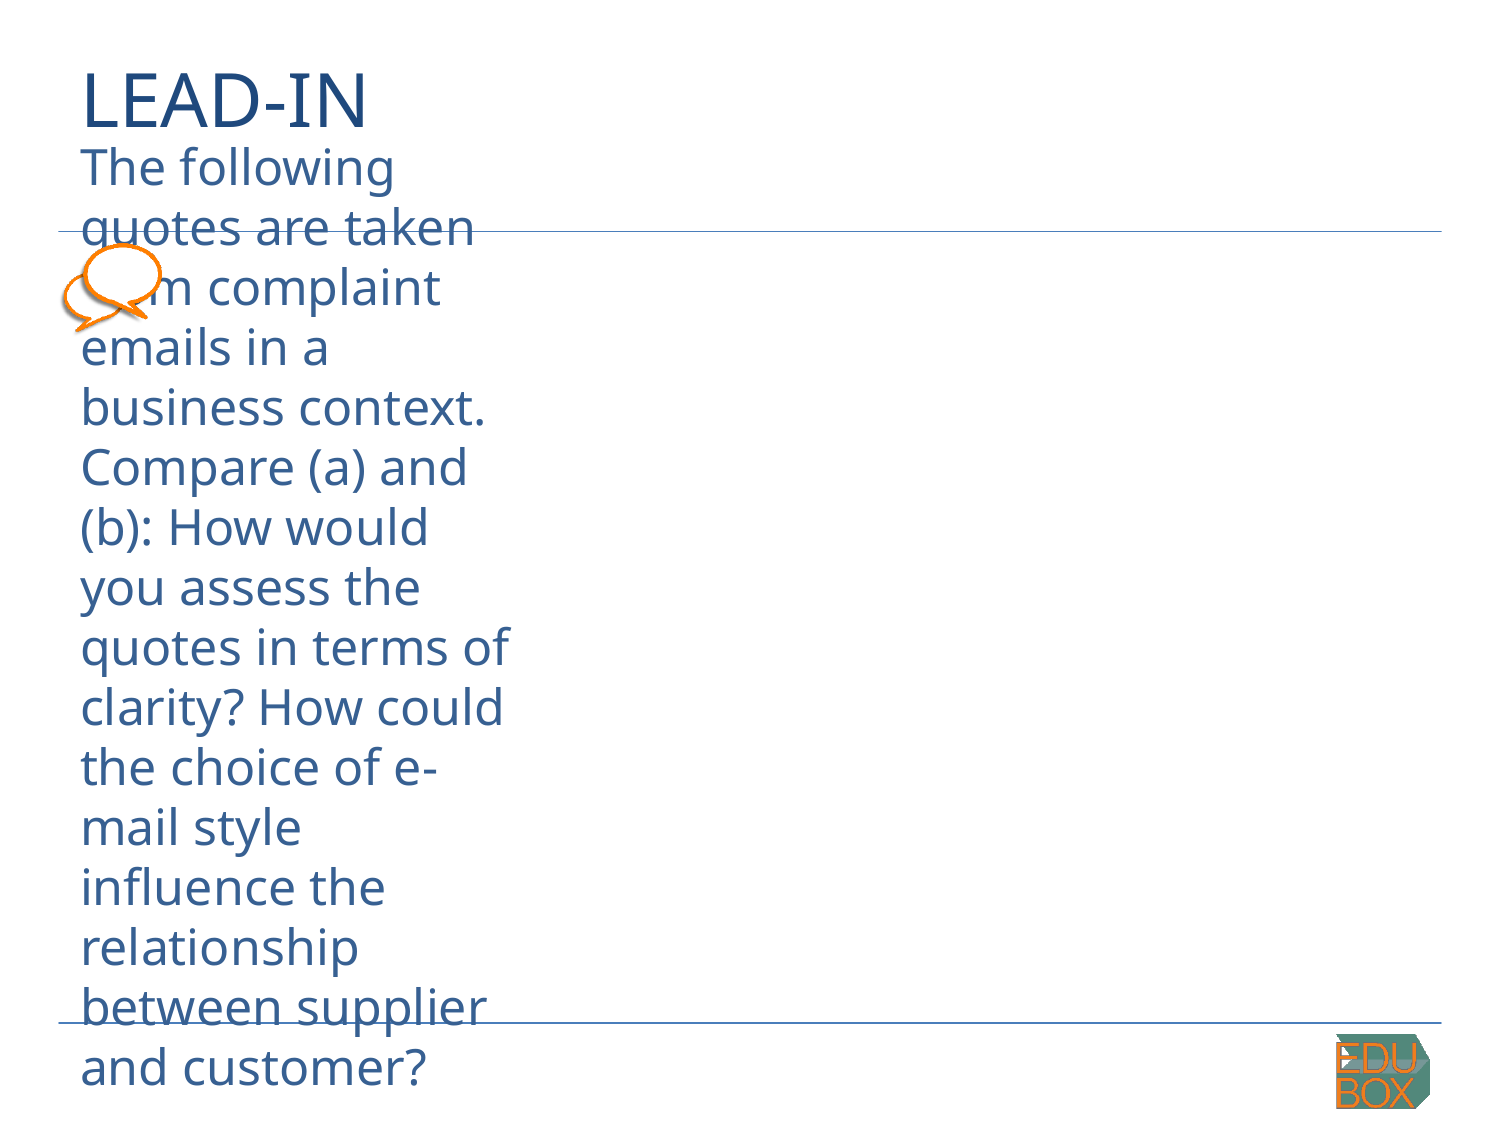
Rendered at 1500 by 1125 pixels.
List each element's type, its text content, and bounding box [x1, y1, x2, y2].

picture [58, 243, 162, 339]
picture [1328, 1028, 1437, 1114]
list The following quotes are taken from complaint emails in a business context. Compare (a) and (b): How would you assess the quotes in terms of clarity? How could the choice of e-mail style influence the relationship between supplier and customer? (cf. Guirdham, M. & Oliver Guirdham 2017:145) [183, 244, 1349, 434]
title LEAD-IN [64, 42, 1040, 153]
